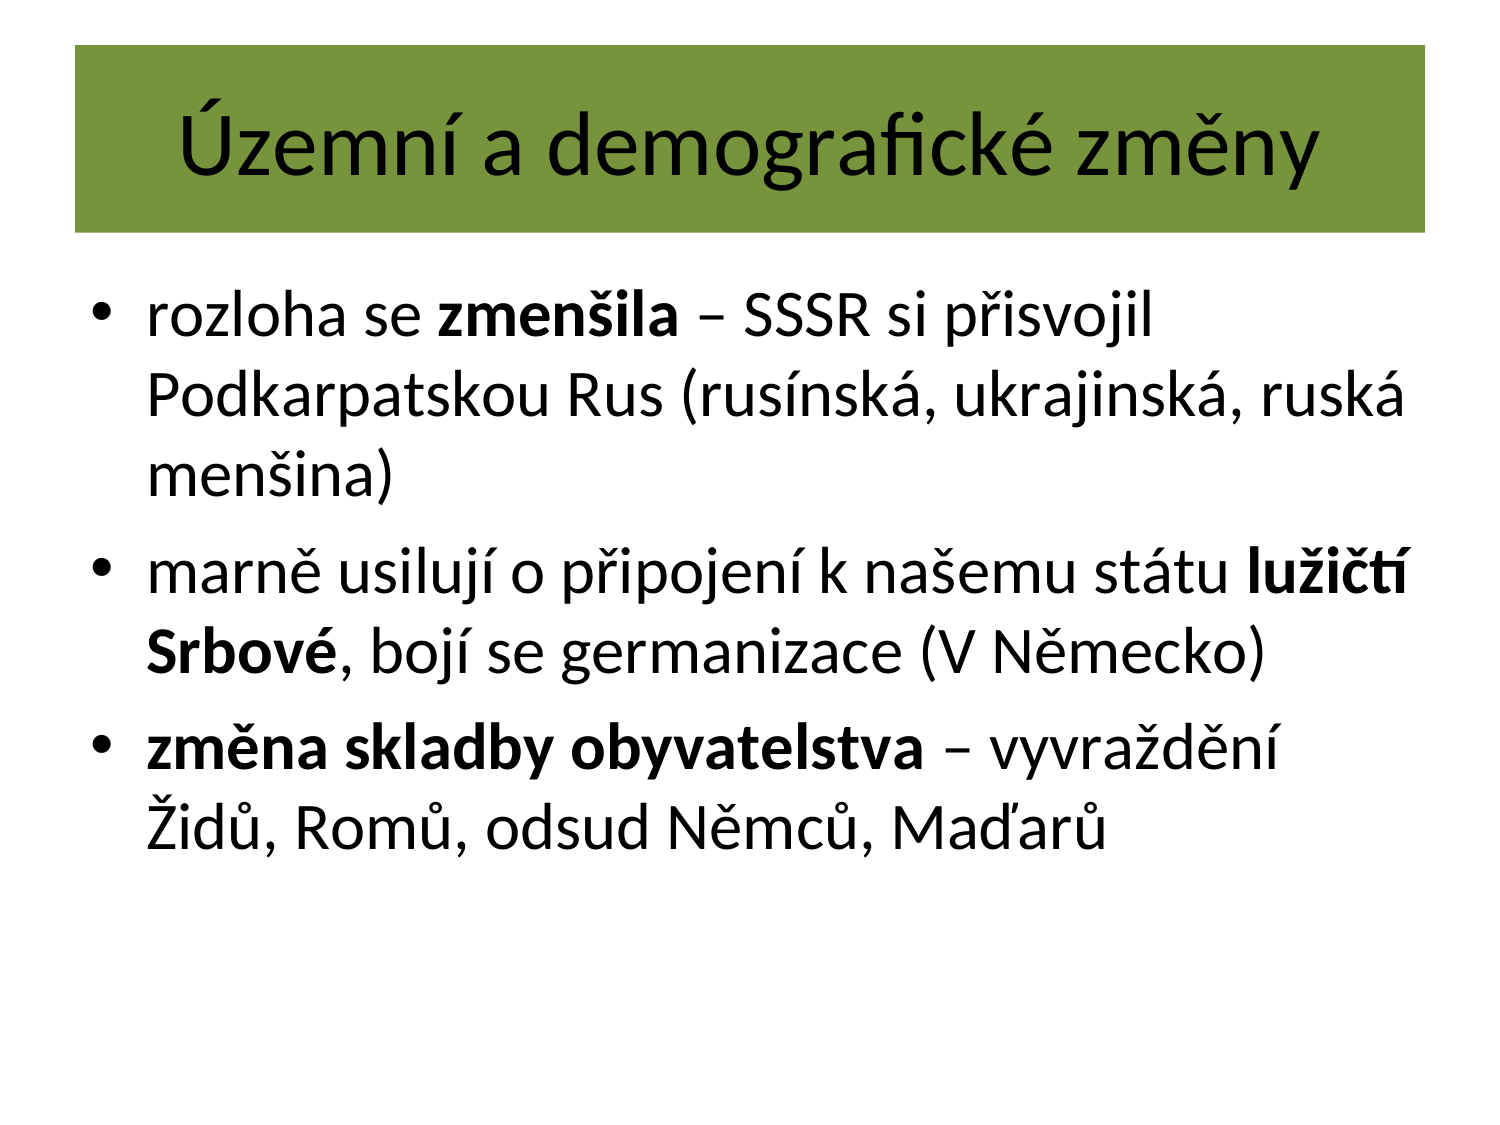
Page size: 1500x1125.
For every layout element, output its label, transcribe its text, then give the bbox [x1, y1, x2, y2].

list rozloha se zmenšila – SSSR si přisvojil Podkarpatskou Rus (rusínská, ukrajinská, ruská menšina) marně usilují o připojení k našemu státu lužičtí Srbové, bojí se germanizace (V Německo) změna skladby obyvatelstva – vyvraždění Židů, Romů, odsud Němců, Maďarů [75, 262, 1426, 1064]
title Územní a demografické změny [75, 45, 1426, 233]
